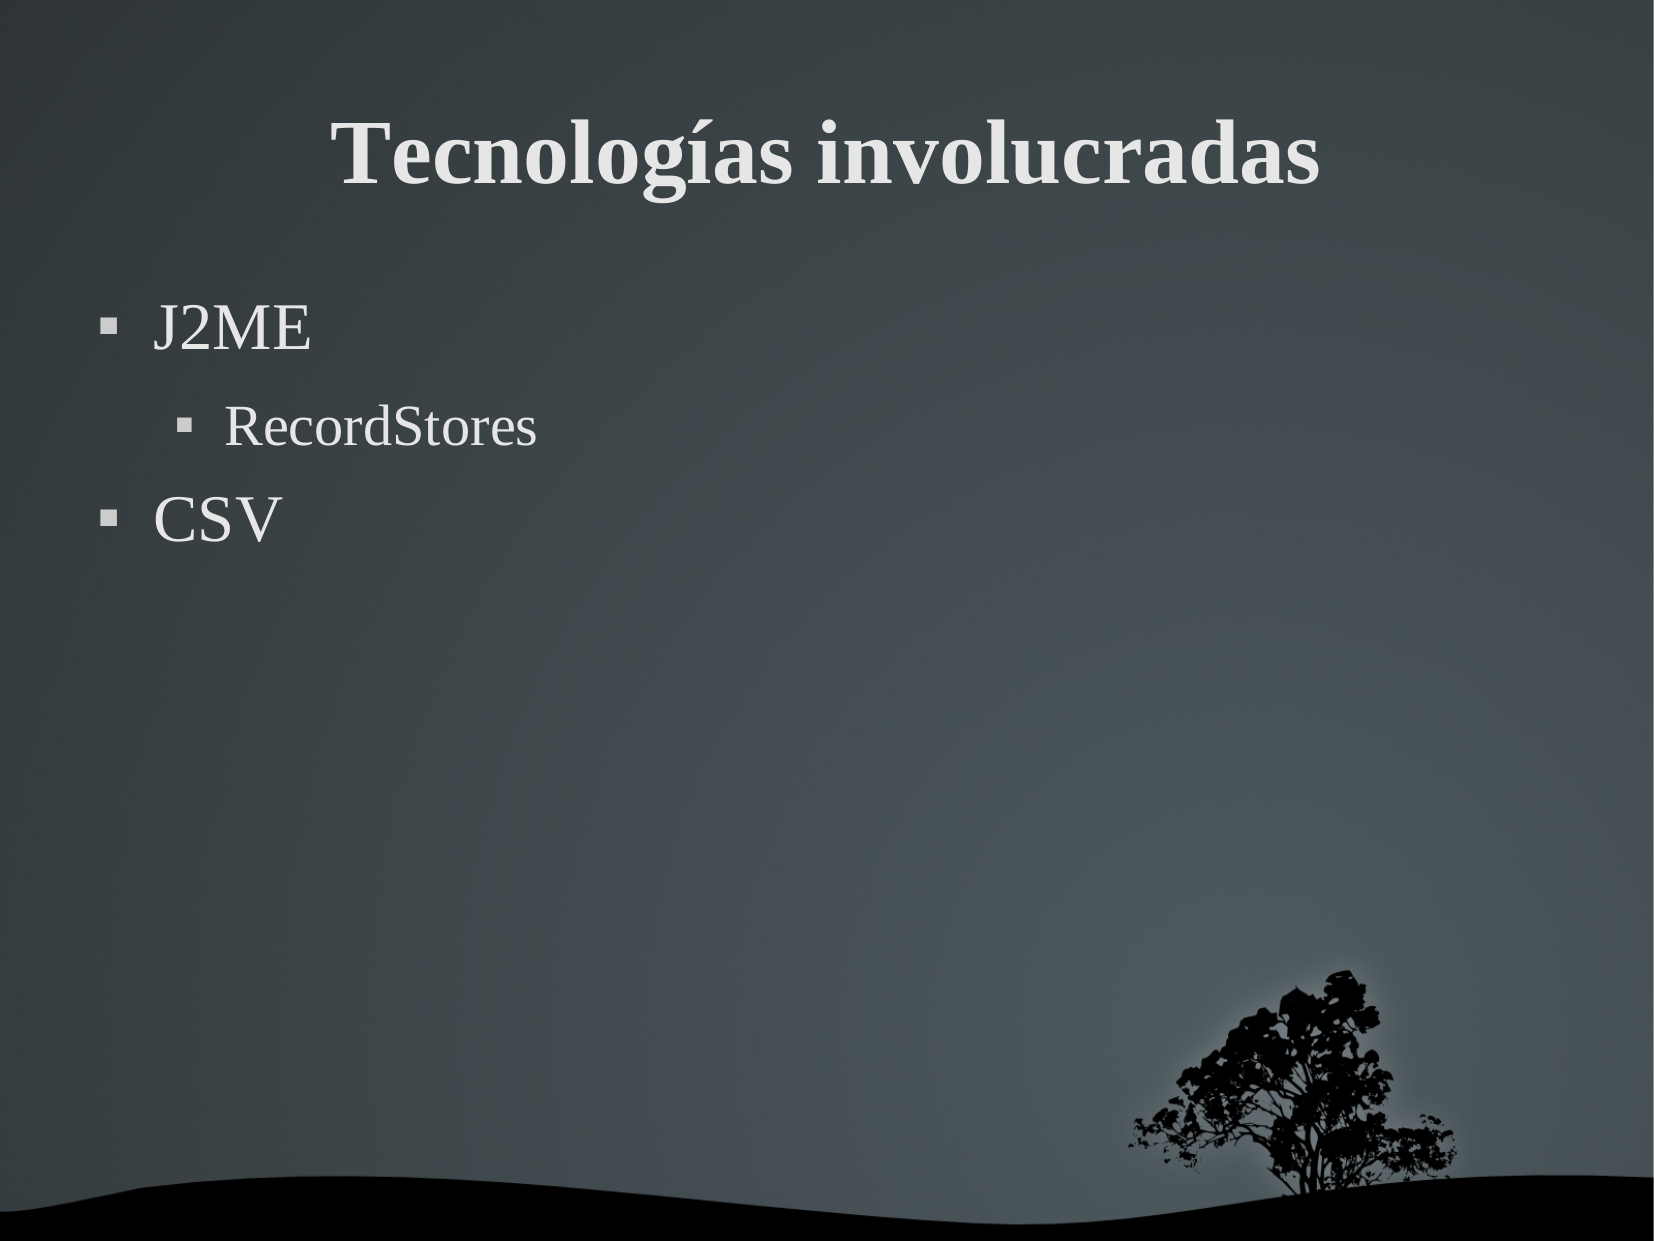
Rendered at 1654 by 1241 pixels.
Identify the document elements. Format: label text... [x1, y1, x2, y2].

picture [0, 0, 1654, 1241]
list J2ME RecordStores CSV [82, 290, 1571, 1109]
title Tecnologías involucradas [82, 49, 1571, 257]
